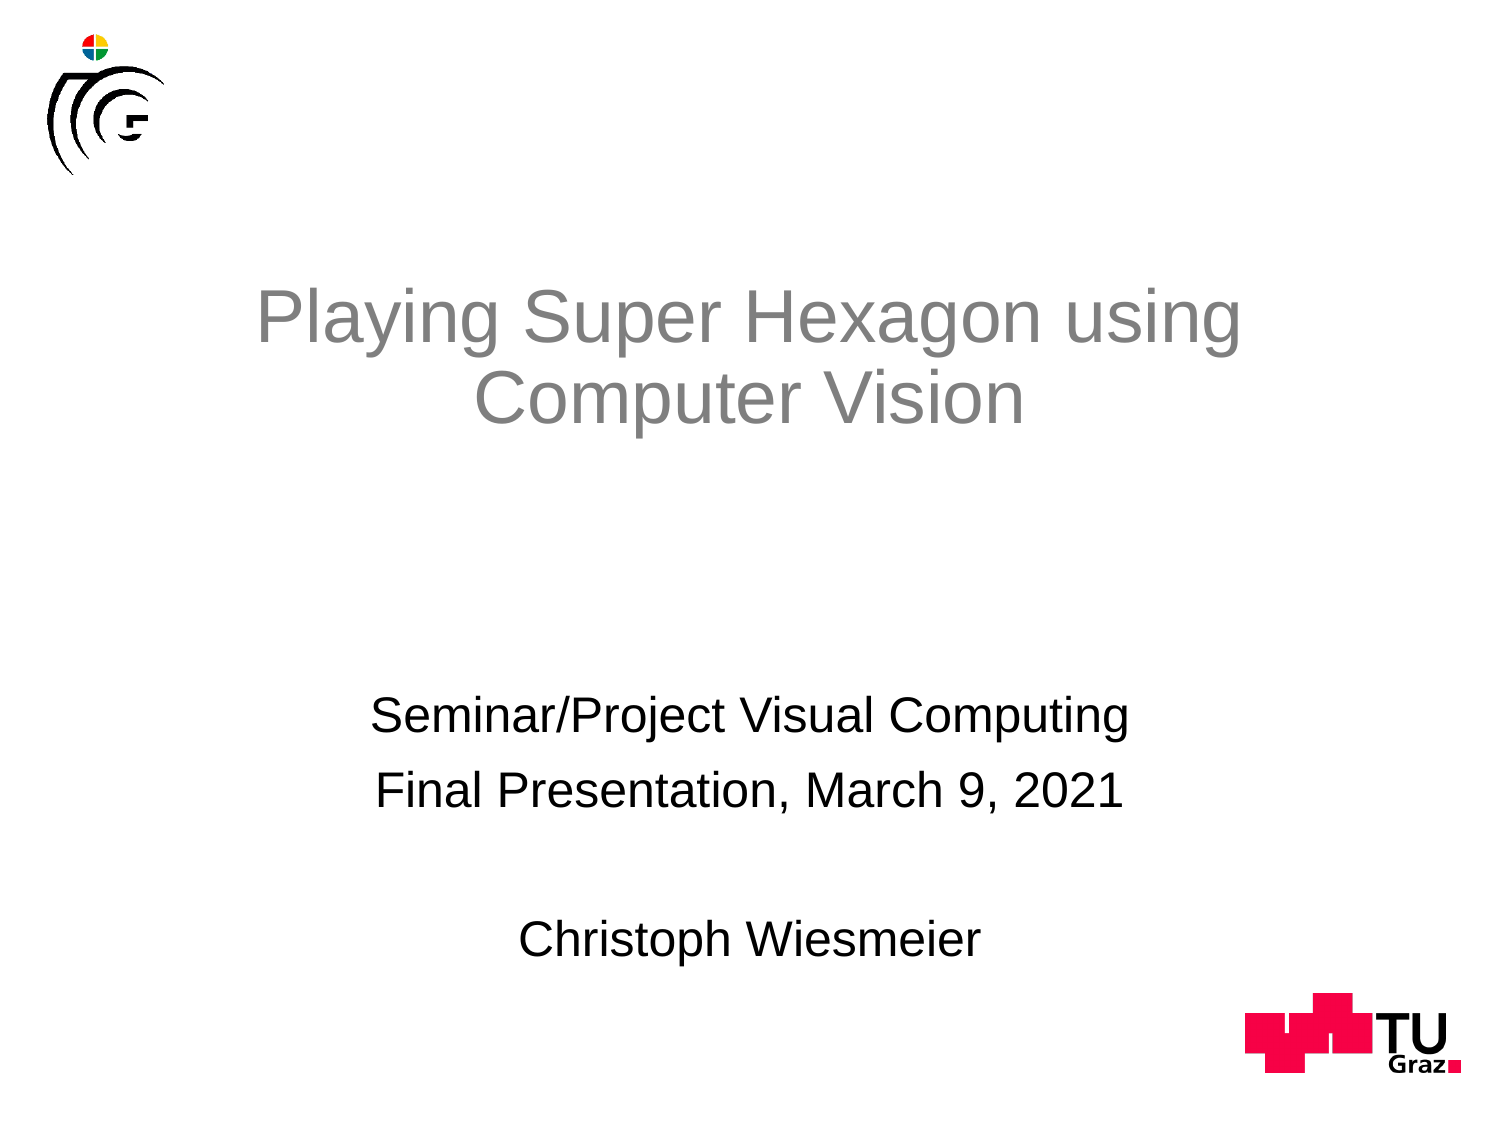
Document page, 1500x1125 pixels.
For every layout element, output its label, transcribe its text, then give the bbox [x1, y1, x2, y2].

title Playing Super Hexagon using Computer Vision [187, 55, 1313, 448]
picture [47, 34, 164, 175]
subtitle Seminar/Project Visual Computing Final Presentation, March 9, 2021 Christoph Wiesmeier [187, 526, 1313, 1036]
picture [1245, 993, 1461, 1073]
